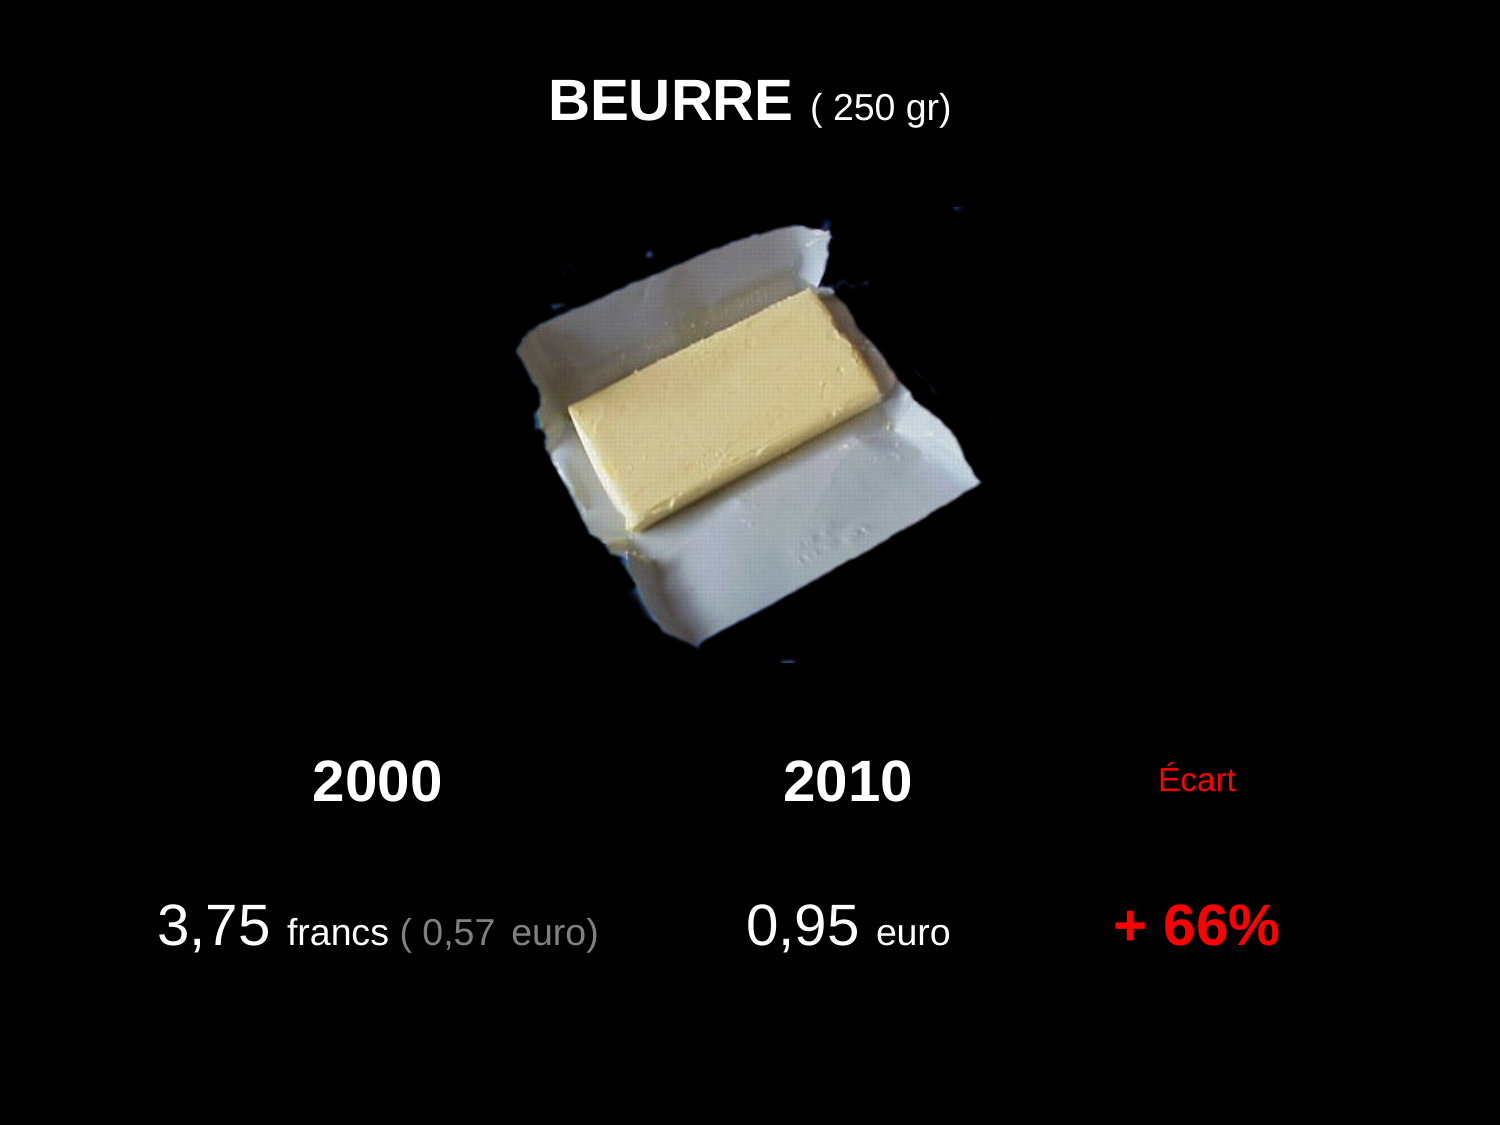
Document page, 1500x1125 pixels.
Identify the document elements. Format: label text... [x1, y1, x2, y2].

table_header 2010 [632, 735, 1065, 821]
table_header 2000 [124, 735, 632, 821]
picture [509, 207, 991, 663]
table_cell + 66% [1065, 821, 1329, 1023]
table_header Écart [1065, 735, 1329, 821]
table_cell 3,75 francs ( 0,57 euro) [124, 821, 632, 1023]
text_box BEURRE ( 250 gr) [253, 54, 1247, 141]
table_cell 0,95 euro [632, 821, 1065, 1023]
